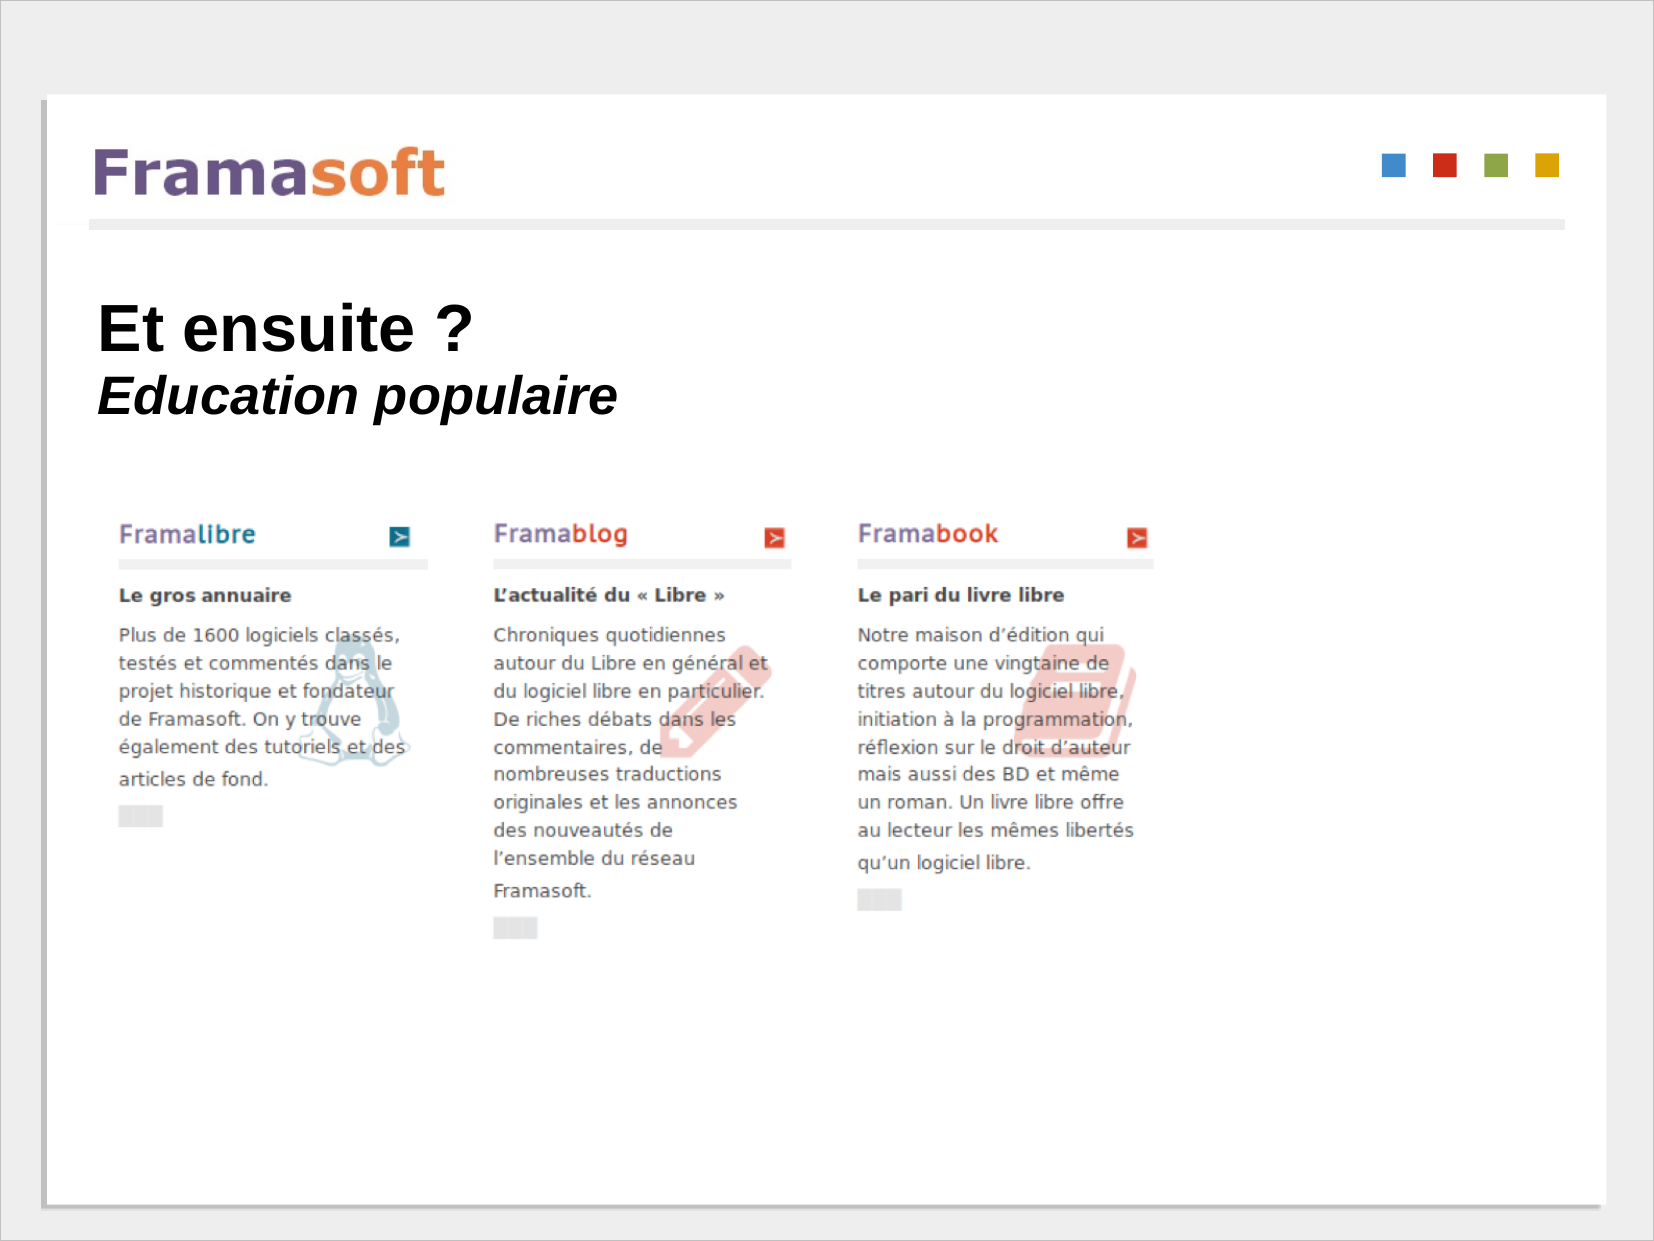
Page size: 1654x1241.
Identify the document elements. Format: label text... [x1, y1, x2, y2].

text_box Et ensuite ? Education populaire [82, 283, 1560, 434]
picture [54, 104, 508, 225]
picture [109, 482, 449, 875]
text_box [0, 0, 1654, 1241]
picture [480, 493, 1185, 982]
